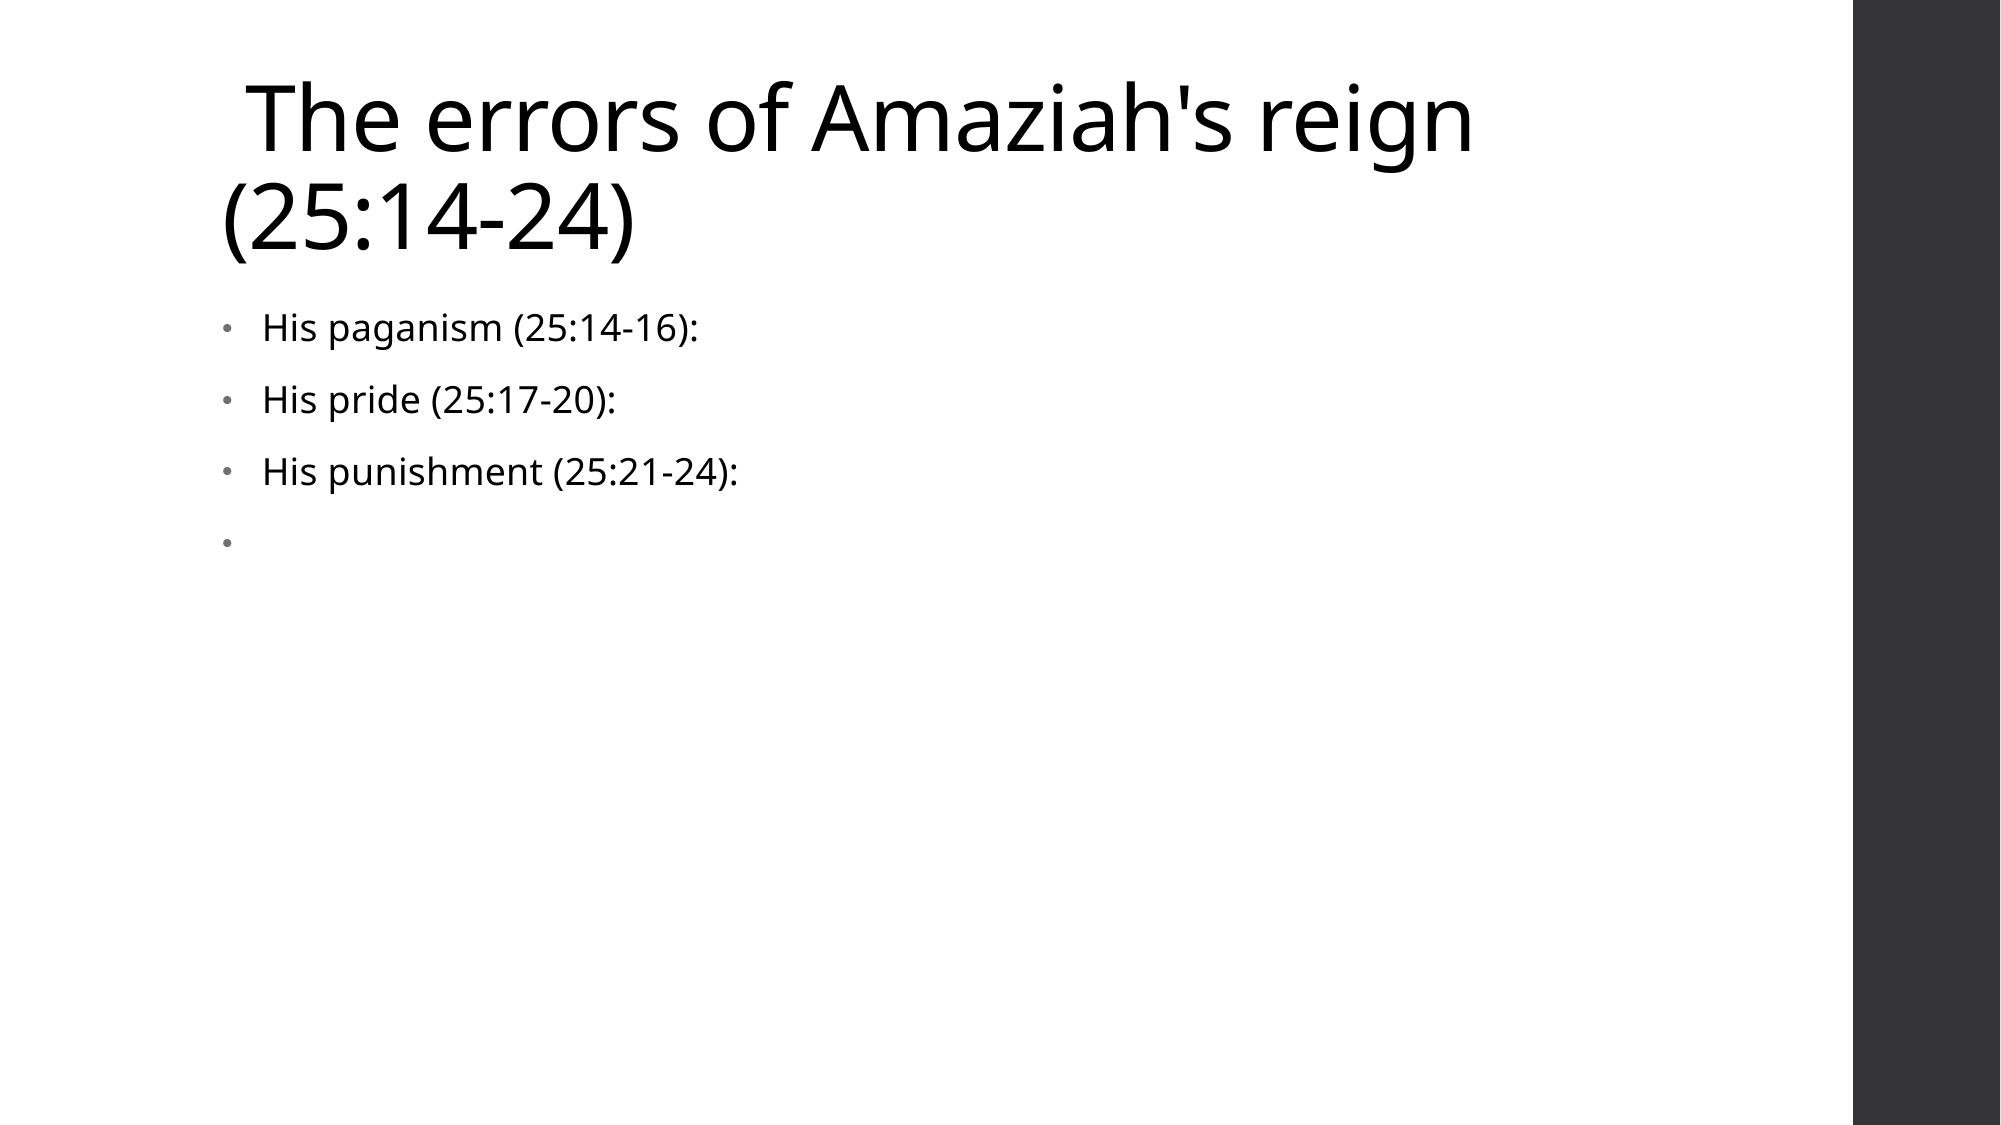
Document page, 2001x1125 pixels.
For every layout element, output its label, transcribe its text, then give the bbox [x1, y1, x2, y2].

list His paganism (25:14-16): His pride (25:17-20): His punishment (25:21-24): [206, 299, 1617, 1014]
title The errors of Amaziah's reign (25:14-24) [206, 60, 1797, 278]
